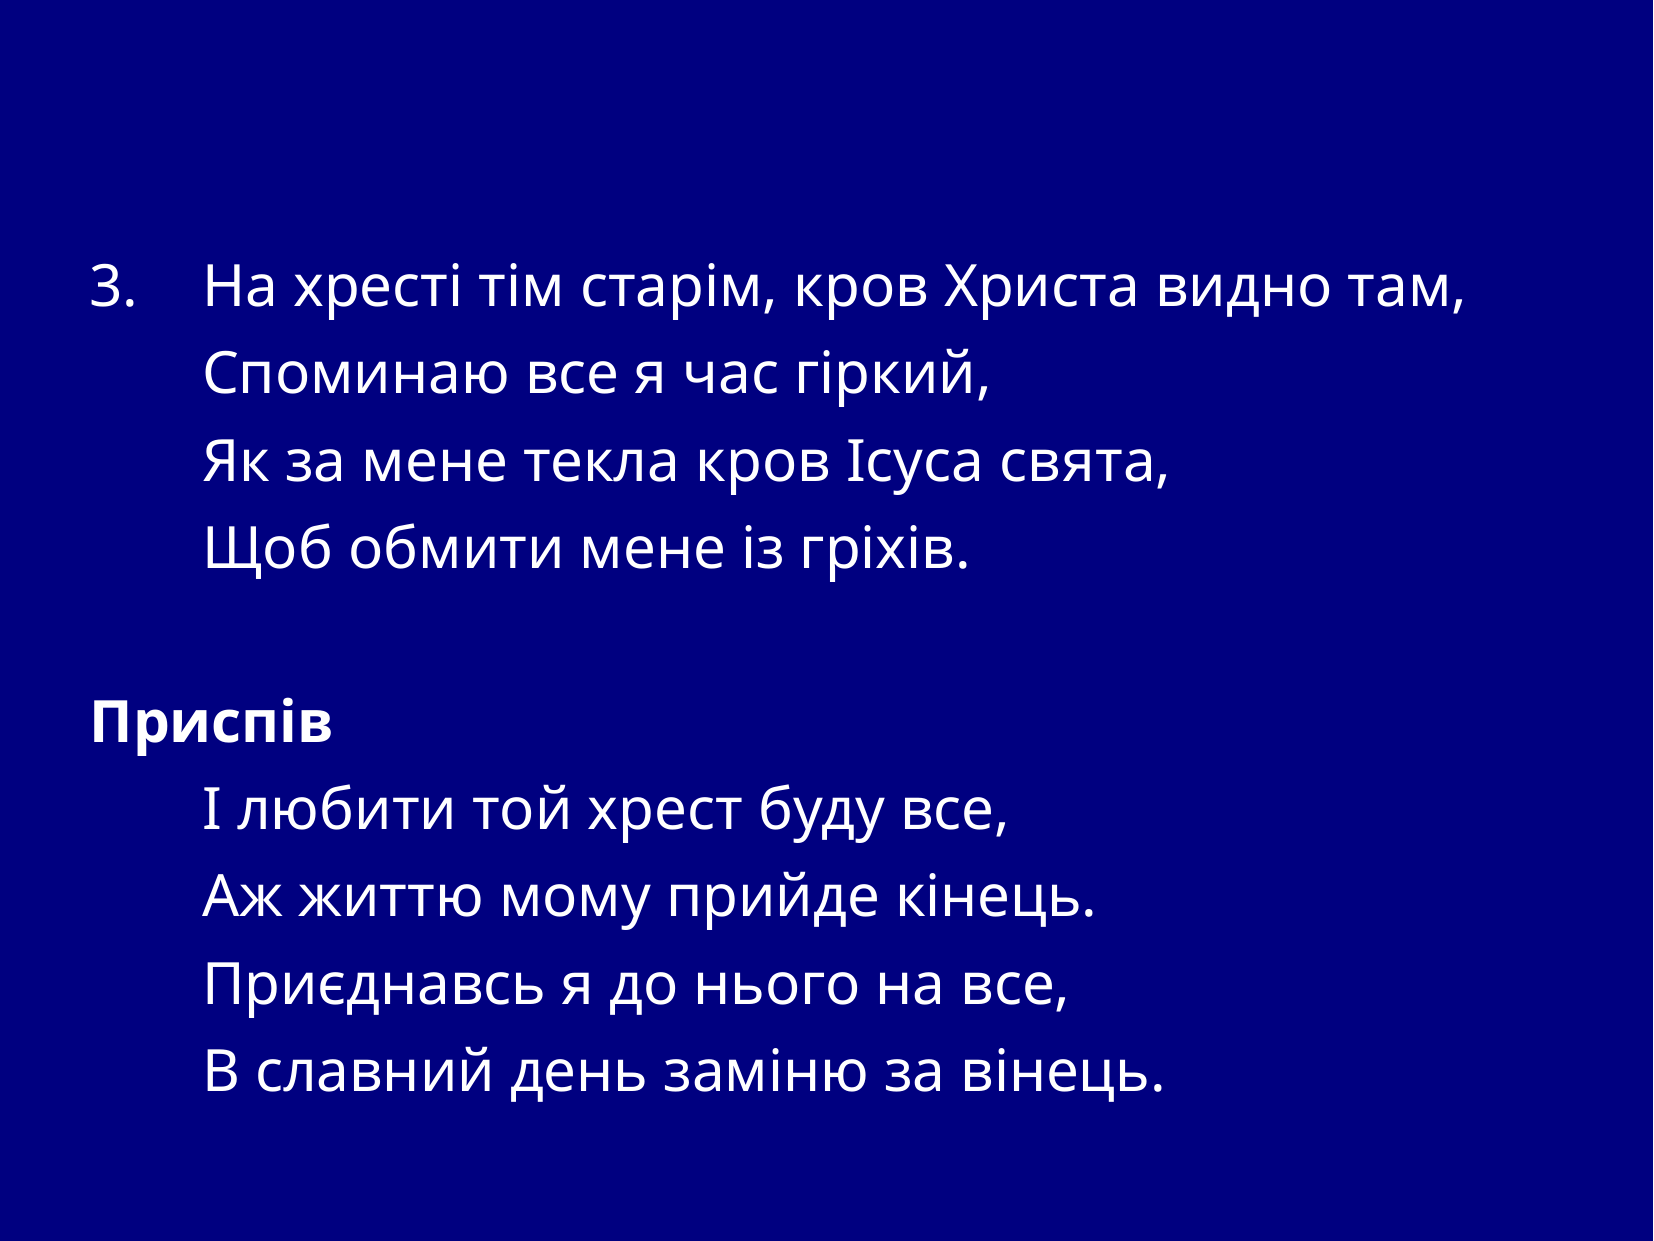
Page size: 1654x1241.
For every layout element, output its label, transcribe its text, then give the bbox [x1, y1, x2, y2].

text_box 3. На хресті тім старім, кров Христа видно там, Споминаю все я час гіркий, Як за мене текла кров Ісуса свята, Щоб обмити мене із гріхів. Приспів І любити той хрест буду все, Аж життю мому прийде кінець. Приєднавсь я до нього на все, В славний день заміню за вінець. [75, 150, 1651, 1163]
